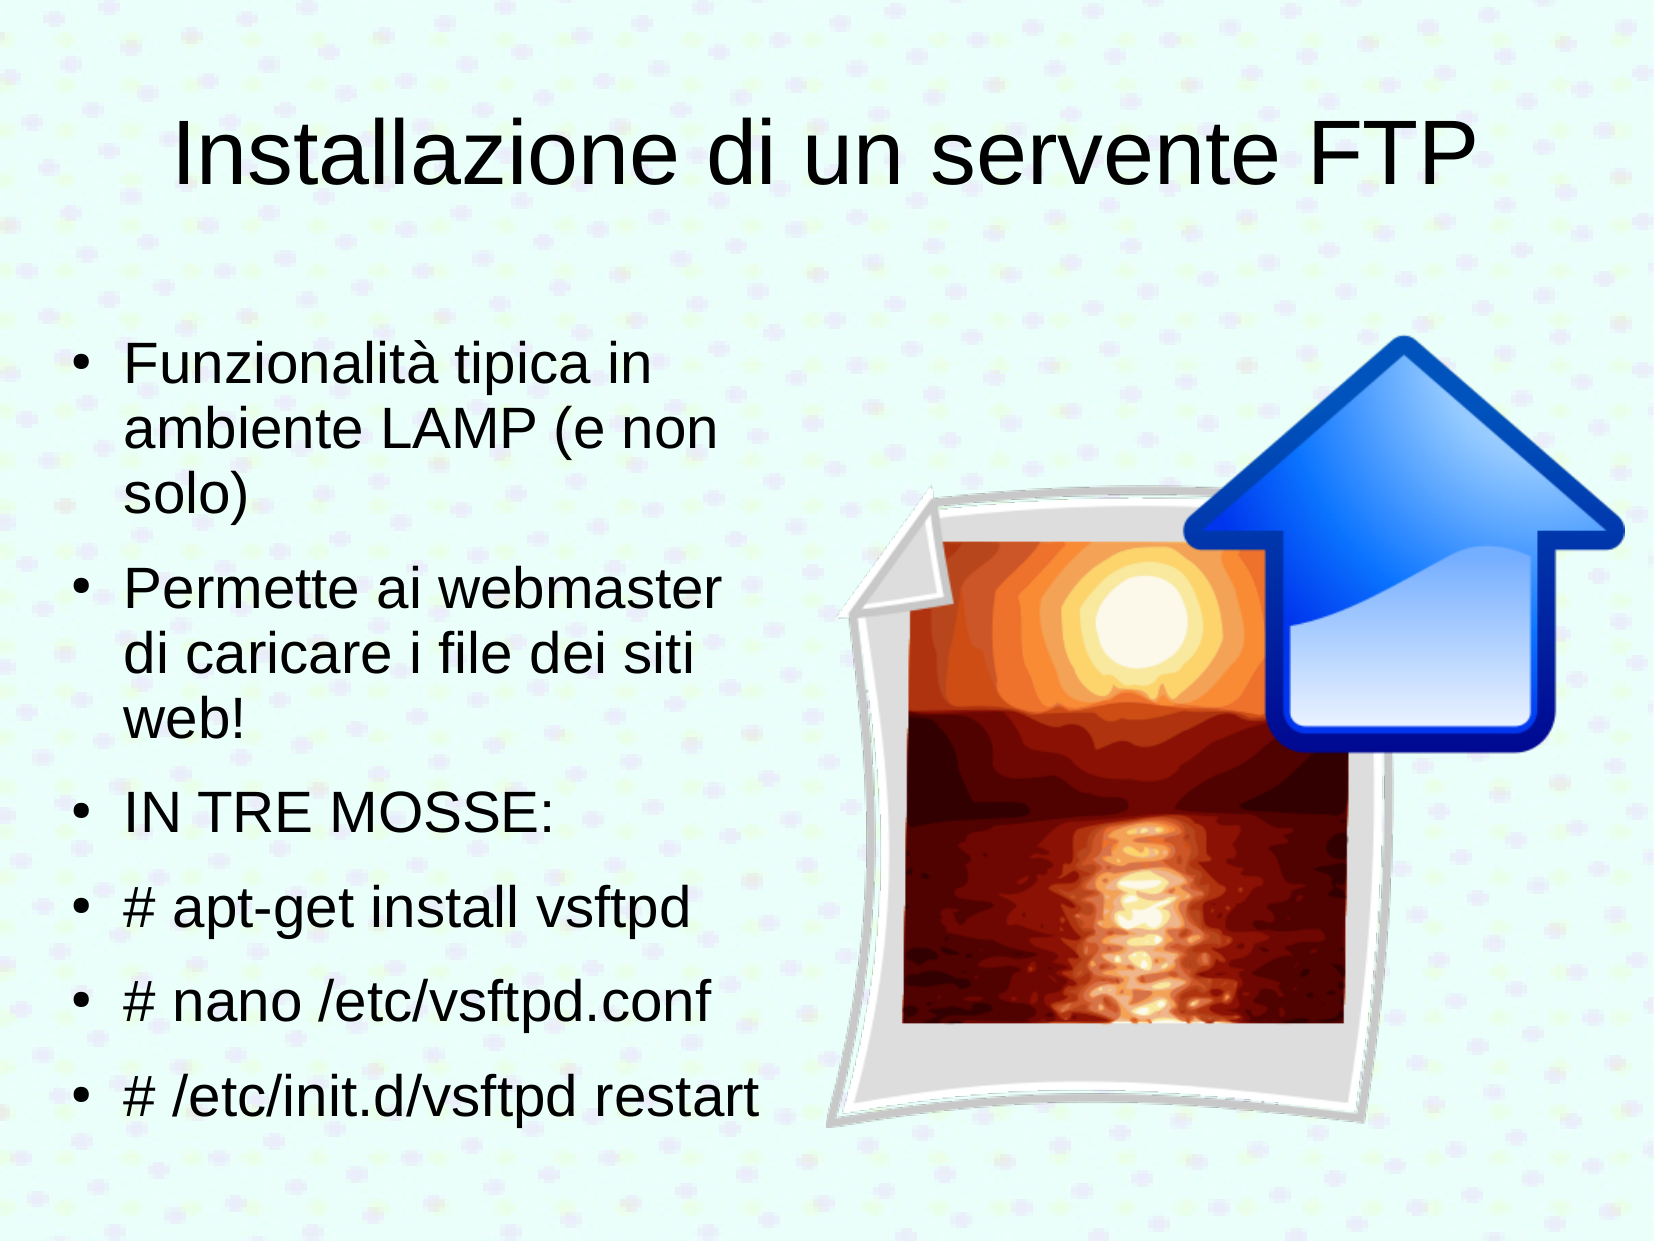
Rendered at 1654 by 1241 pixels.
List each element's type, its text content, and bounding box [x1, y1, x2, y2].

title Installazione di un servente FTP [82, 56, 1571, 250]
picture [0, 0, 1654, 1241]
list Funzionalità tipica in ambiente LAMP (e non solo) Permette ai webmaster di caricare i file dei siti web! IN TRE MOSSE: # apt-get install vsftpd # nano /etc/vsftpd.conf # /etc/init.d/vsftpd restart [53, 330, 780, 1135]
